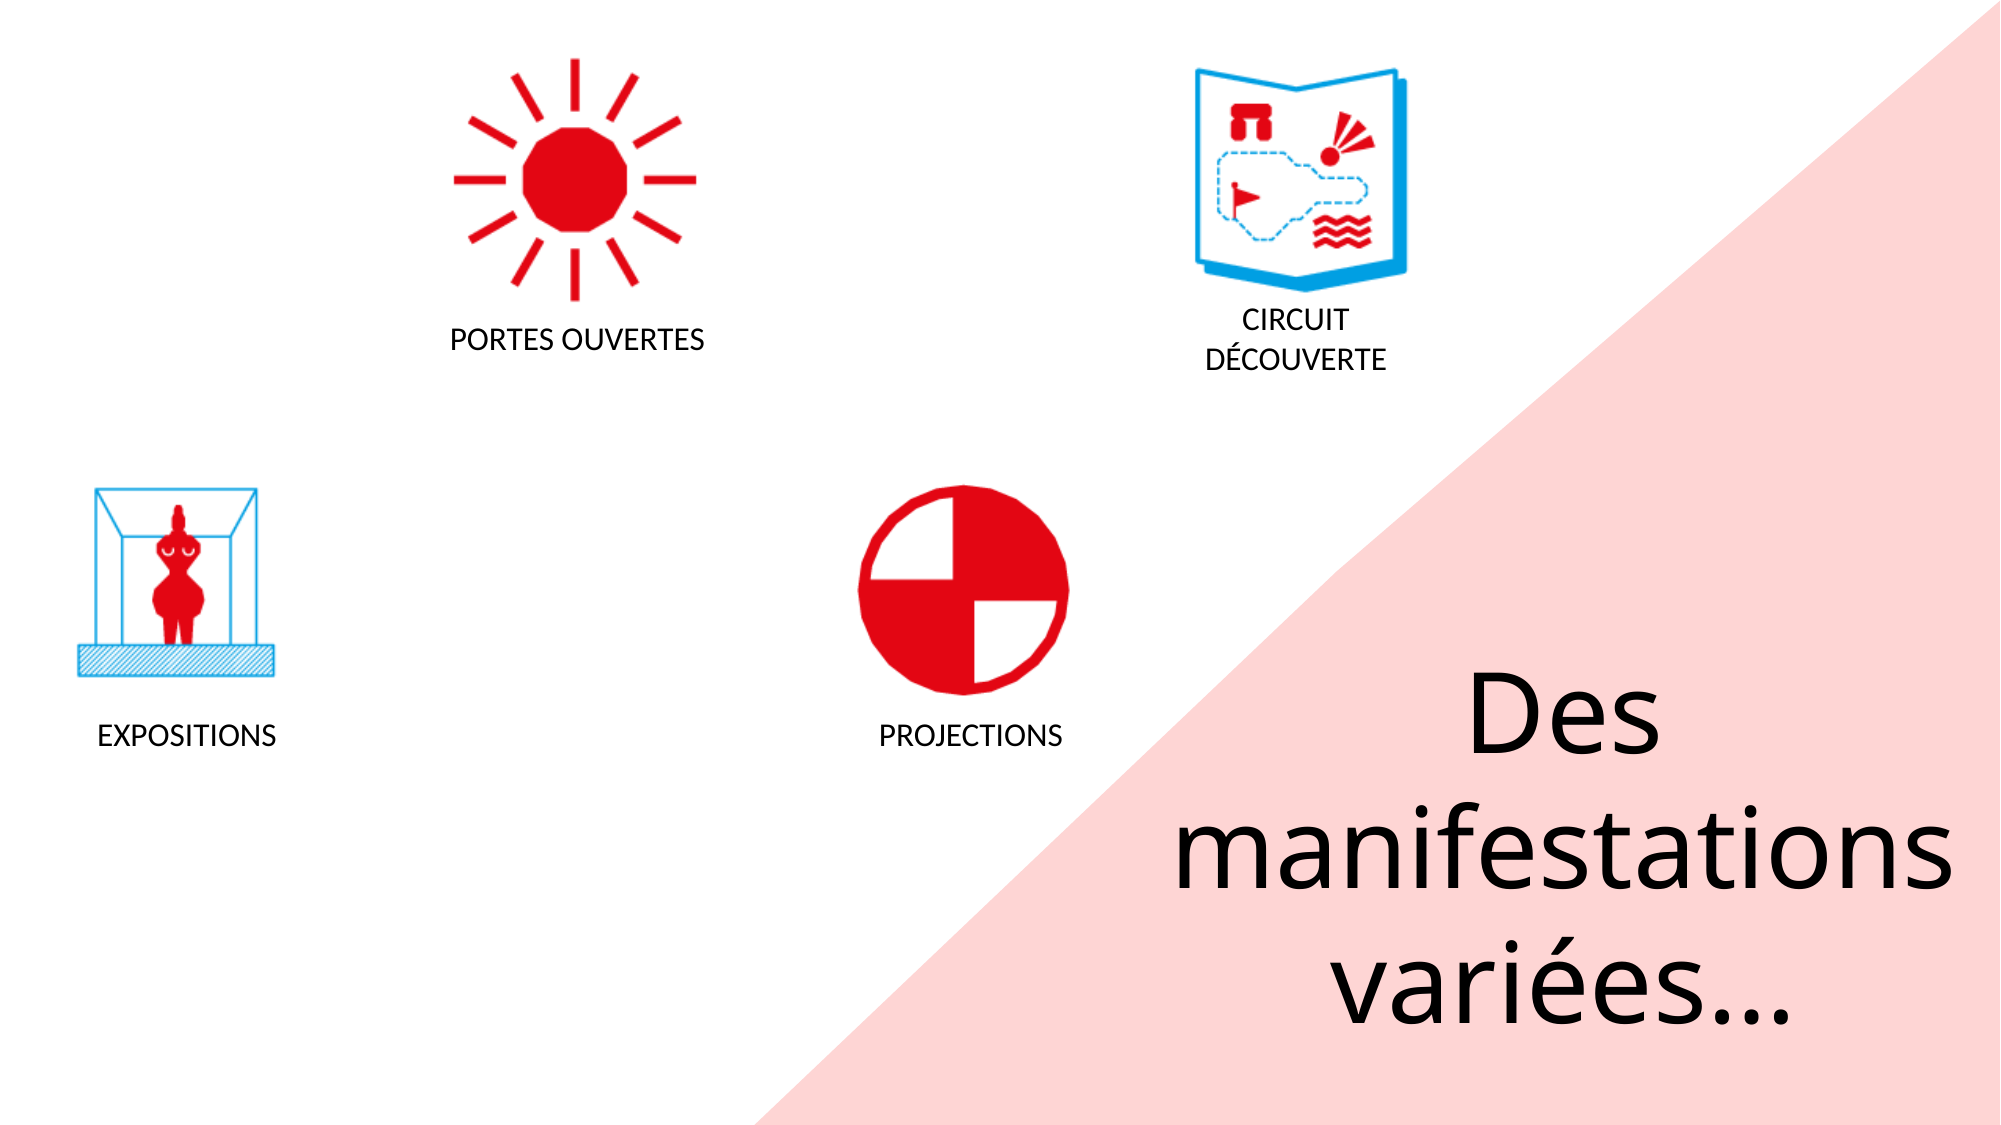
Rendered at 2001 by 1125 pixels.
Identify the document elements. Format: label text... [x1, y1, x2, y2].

picture [448, 49, 709, 309]
picture [57, 452, 317, 705]
text_box CIRCUIT DÉCOUVERTE [1102, 289, 1415, 385]
text_box Des manifestations variées… [1144, 633, 1984, 1054]
text_box [754, 0, 2000, 1125]
picture [1172, 49, 1432, 310]
text_box PROJECTIONS [777, 705, 1090, 761]
text_box PORTES OUVERTES [420, 309, 735, 365]
picture [1200, 74, 1393, 276]
picture [852, 476, 1078, 701]
text_box EXPOSITIONS [29, 705, 345, 761]
